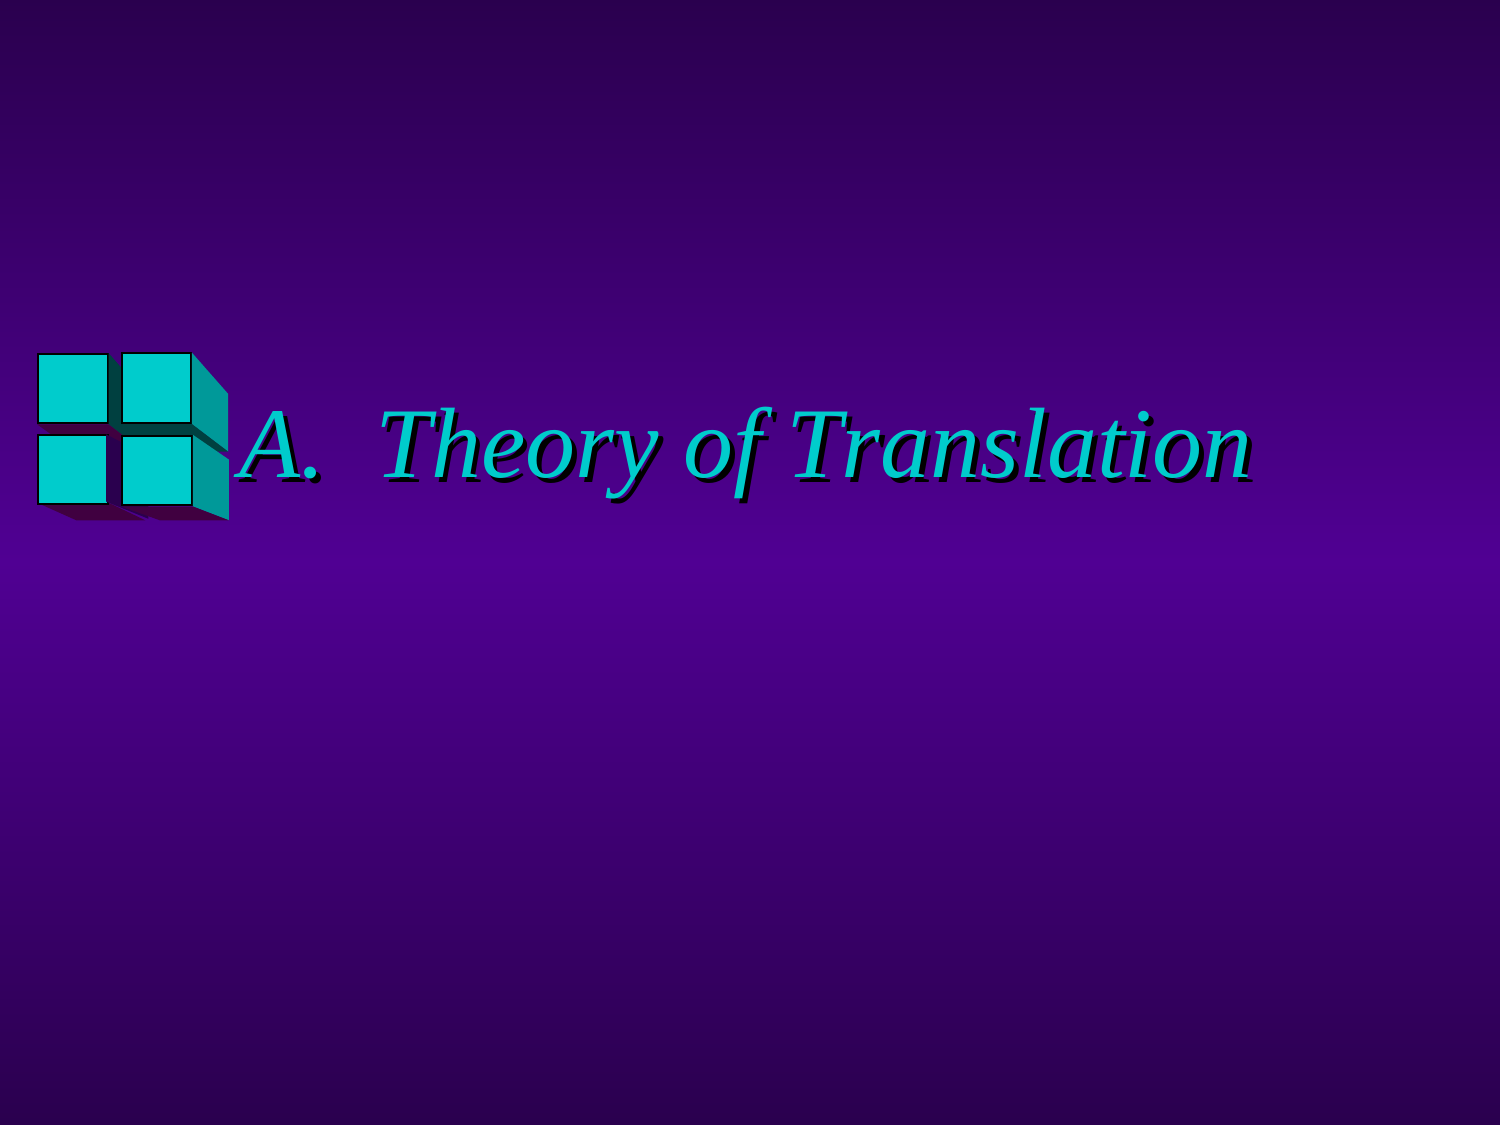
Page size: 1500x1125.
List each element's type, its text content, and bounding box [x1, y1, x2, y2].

title A. Theory of Translation [224, 349, 1500, 538]
